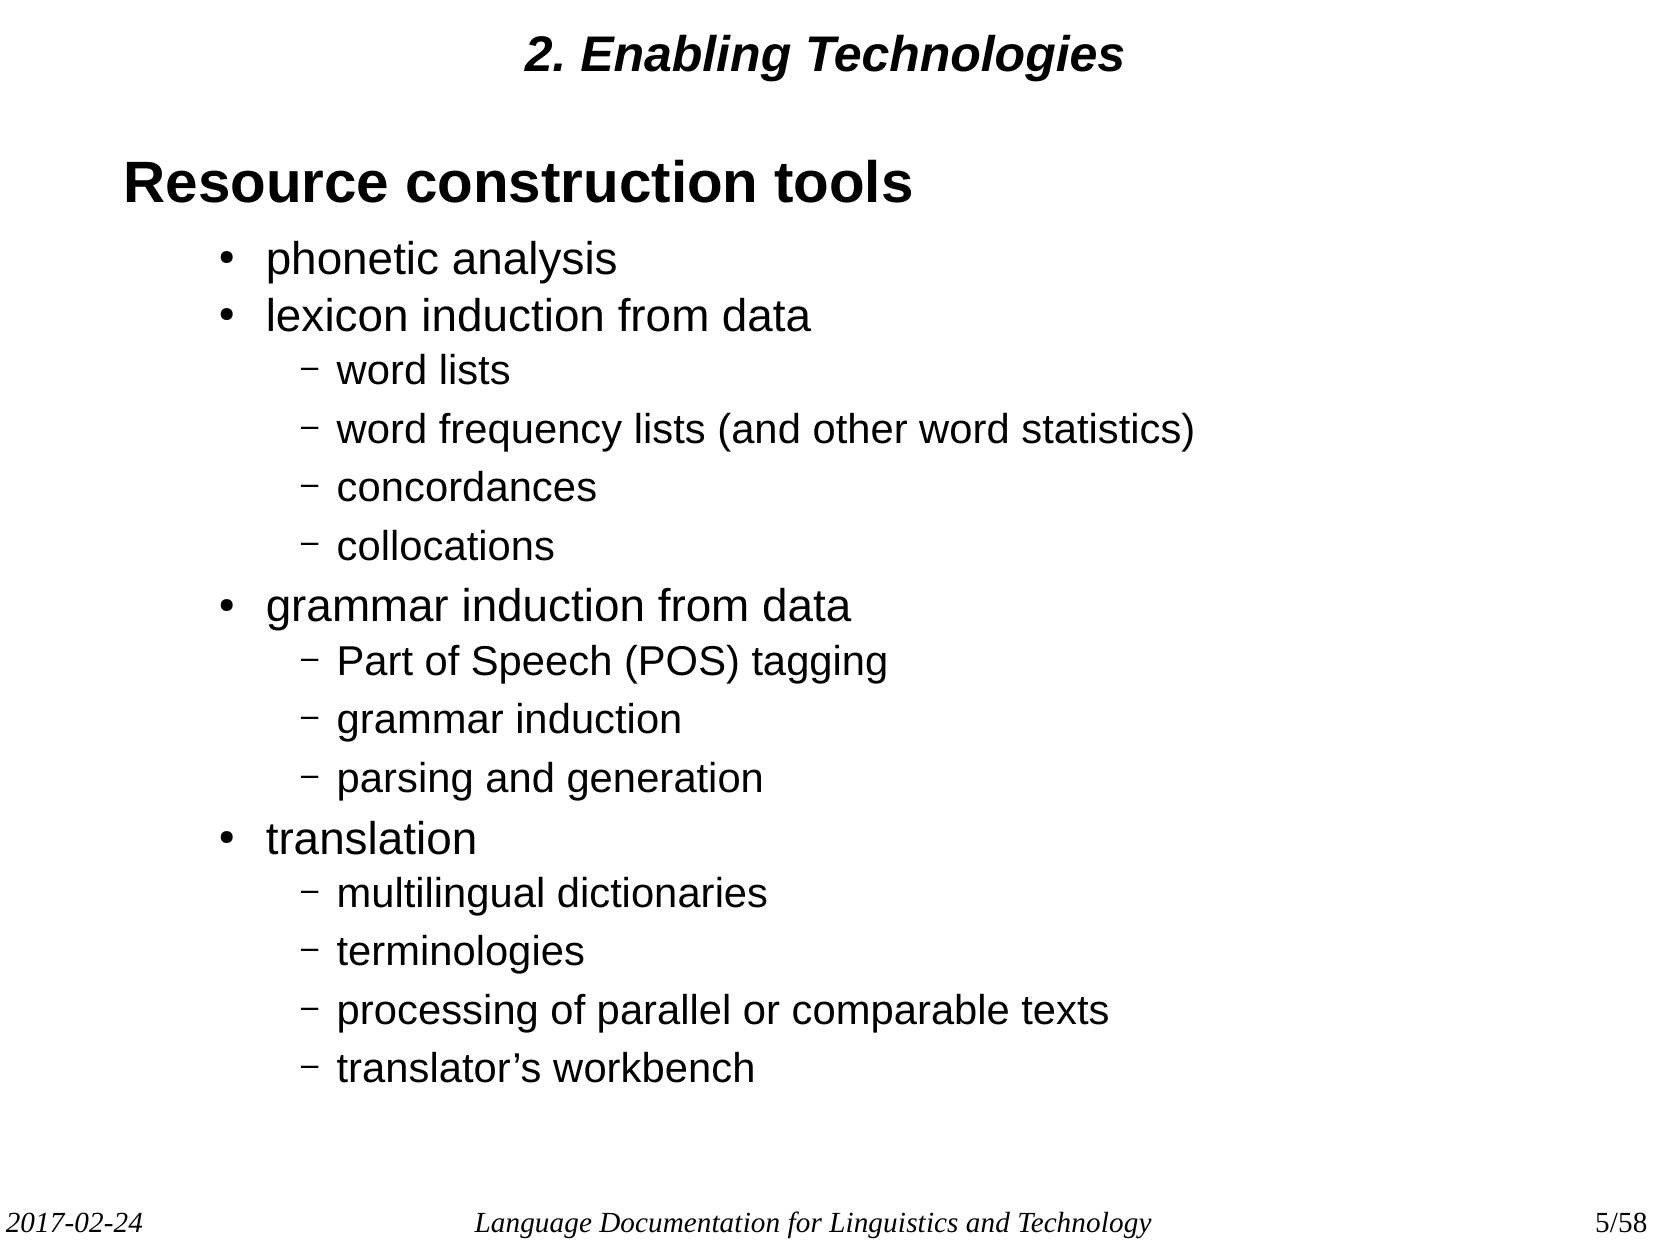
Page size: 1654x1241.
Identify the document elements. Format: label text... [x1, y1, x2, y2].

list Resource construction tools phonetic analysis lexicon induction from data word lists word frequency lists (and other word statistics) concordances collocations grammar induction from data Part of Speech (POS) tagging grammar induction parsing and generation translation multilingual dictionaries terminologies processing of parallel or comparable texts translator’s workbench [53, 150, 1651, 1141]
title 2. Enabling Technologies [0, 2, 1654, 106]
